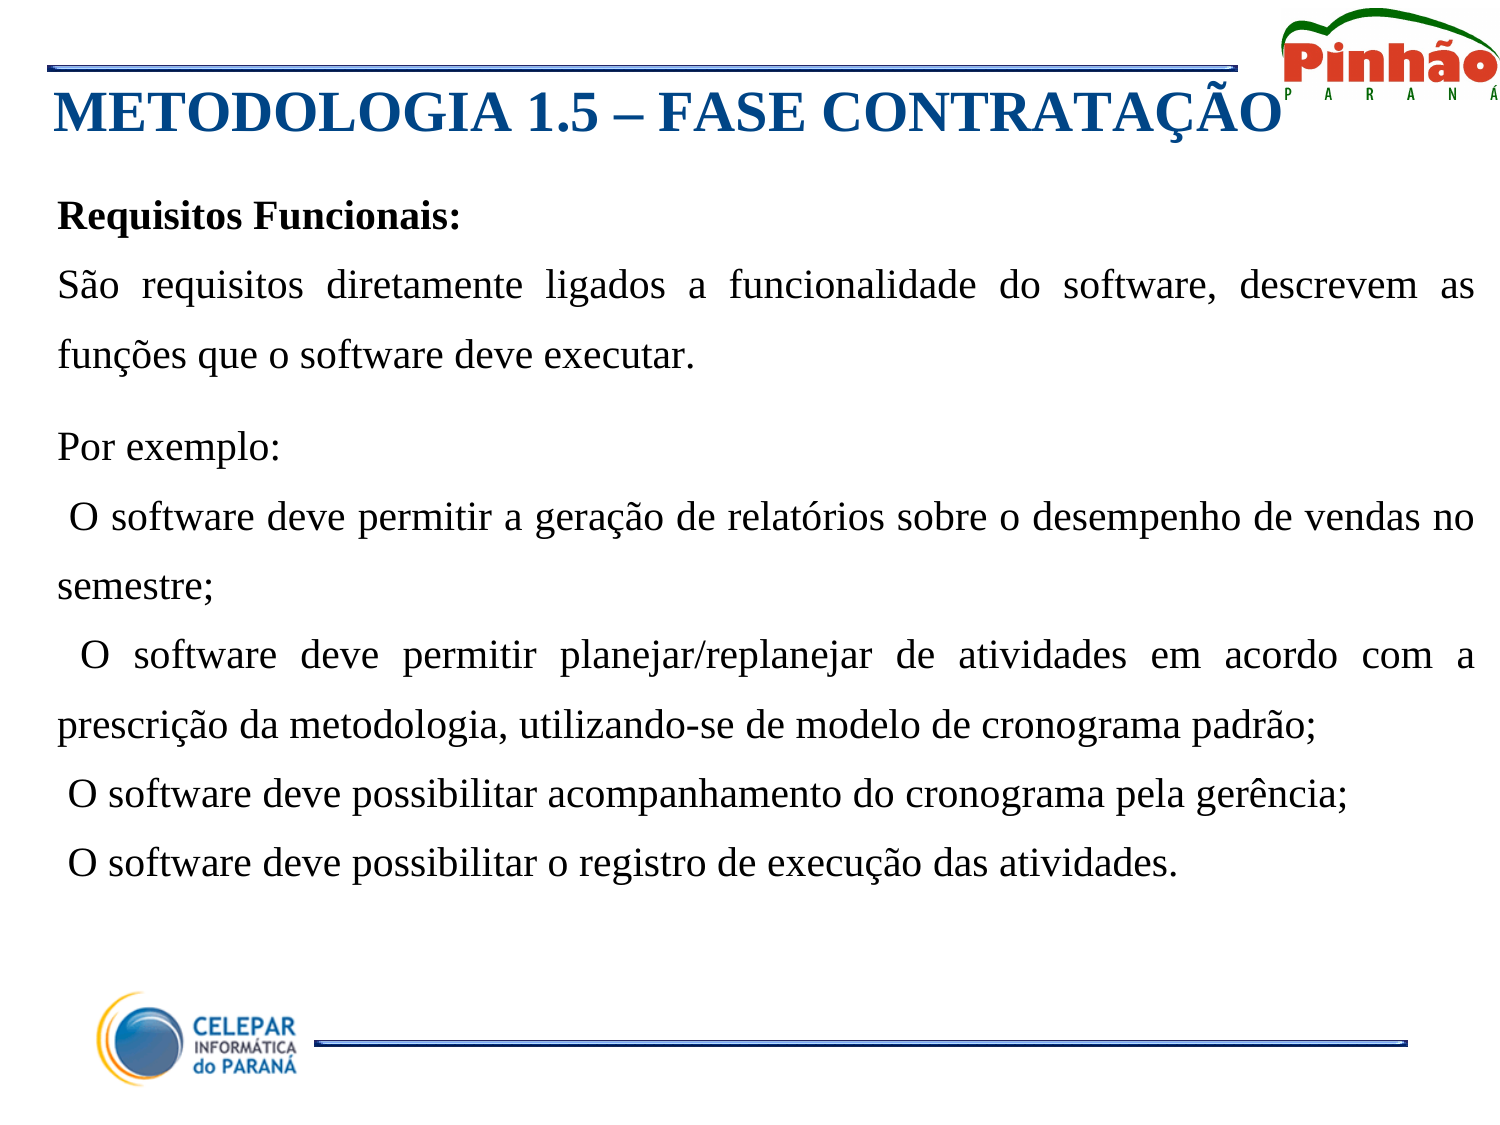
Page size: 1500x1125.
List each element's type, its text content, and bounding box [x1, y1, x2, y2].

text_box METODOLOGIA 1.5 – FASE CONTRATAÇÃO [53, 79, 1284, 156]
text_box Requisitos Funcionais: São requisitos diretamente ligados a funcionalidade do software, descrevem as funções que o software deve executar. Por exemplo: O software deve permitir a geração de relatórios sobre o desempenho de vendas no semestre; O software deve permitir planejar/replanejar de atividades em acordo com a prescrição da metodologia, utilizando-se de modelo de cronograma padrão; O software deve possibilitar acompanhamento do cronograma pela gerência; O software deve possibilitar o registro de execução das atividades. [57, 192, 1477, 1005]
picture [95, 1005, 303, 1091]
picture [1281, 8, 1500, 100]
